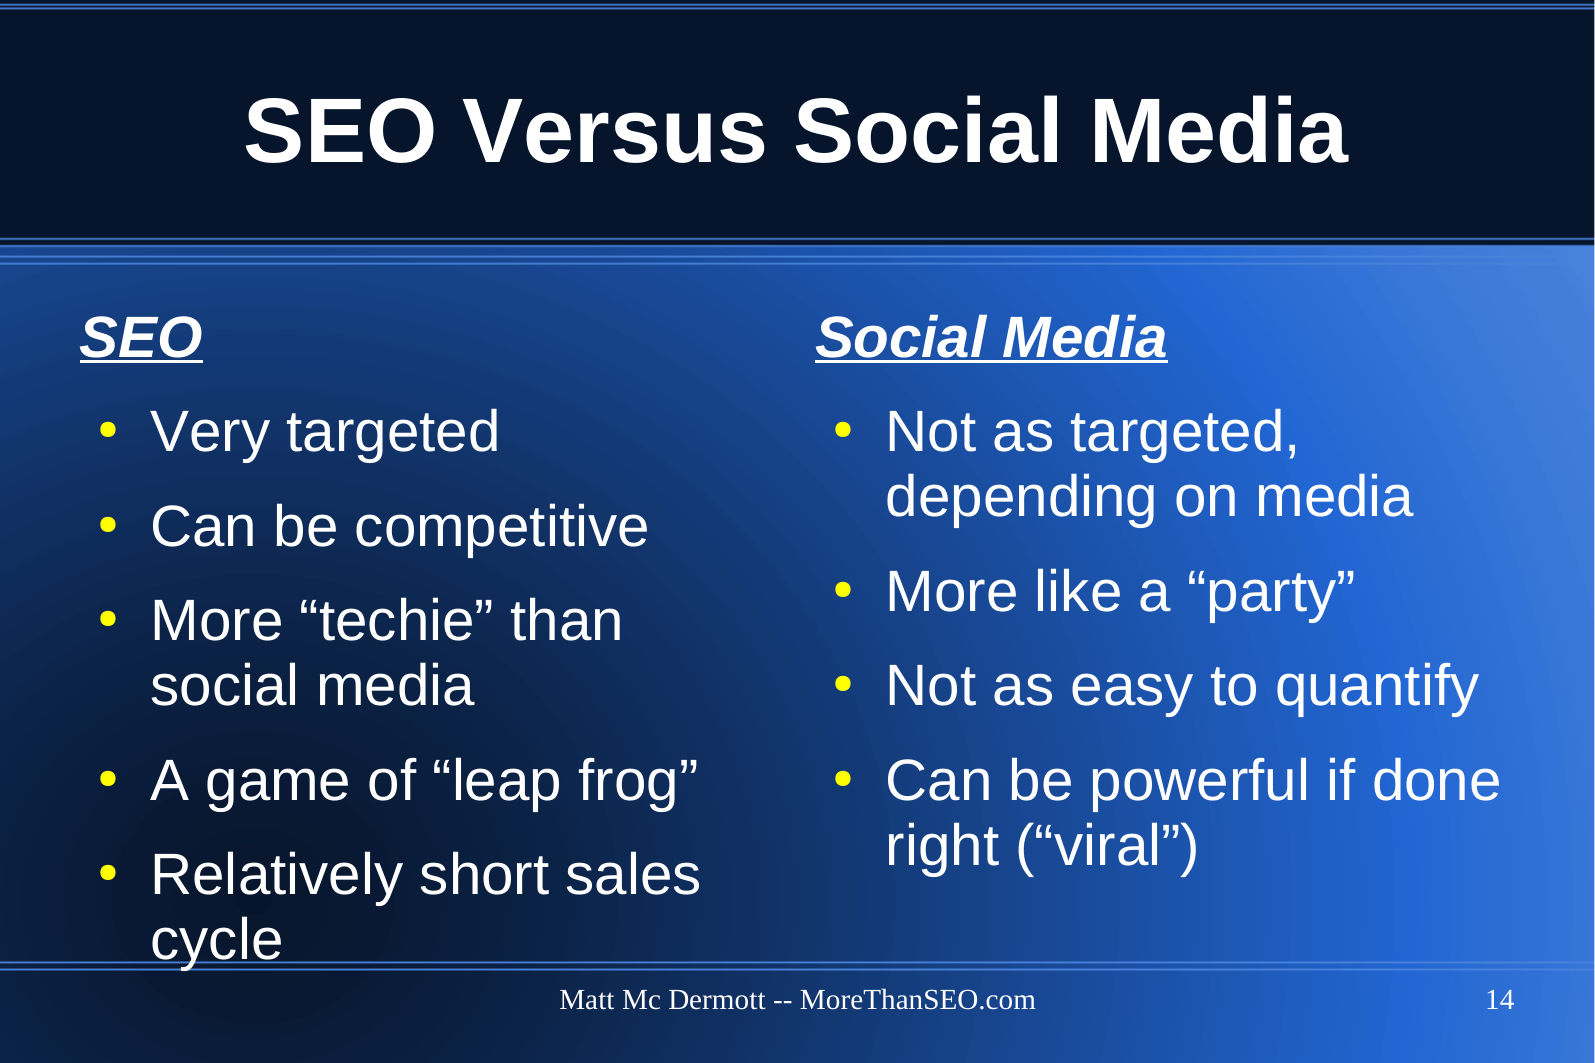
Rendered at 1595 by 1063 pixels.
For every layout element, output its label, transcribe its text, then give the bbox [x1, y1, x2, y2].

list Social Media Not as targeted, depending on media More like a “party” Not as easy to quantify Can be powerful if done right (“viral”) [814, 304, 1516, 907]
list SEO Very targeted Can be competitive More “techie” than social media A game of “leap frog” Relatively short sales cycle [79, 304, 780, 972]
title SEO Versus Social Media [79, 42, 1515, 220]
picture [0, 0, 1595, 1063]
